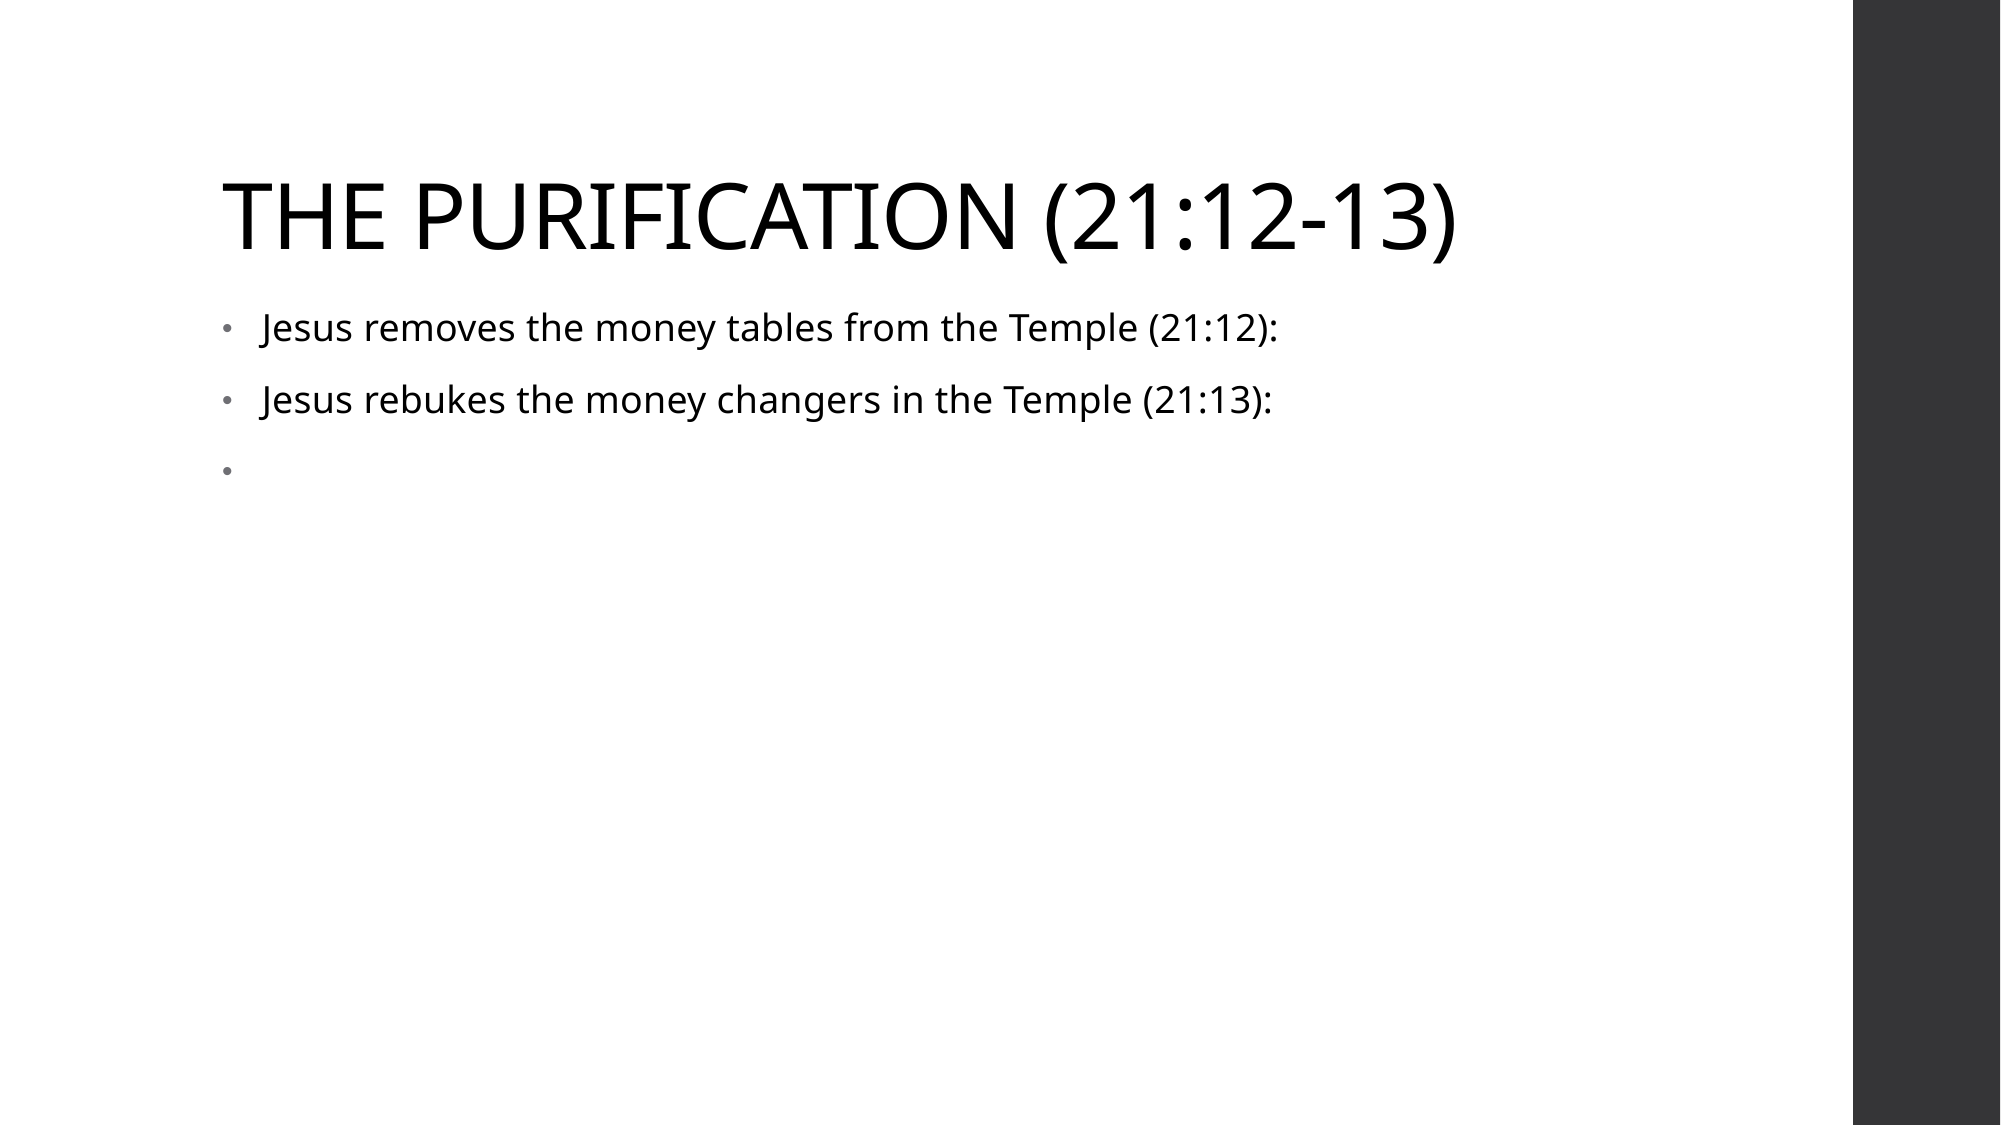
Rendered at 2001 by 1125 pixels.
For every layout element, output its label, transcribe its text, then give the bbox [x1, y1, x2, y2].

list Jesus removes the money tables from the Temple (21:12): Jesus rebukes the money changers in the Temple (21:13): [206, 299, 1617, 1014]
title THE PURIFICATION (21:12-13) [206, 60, 1797, 278]
